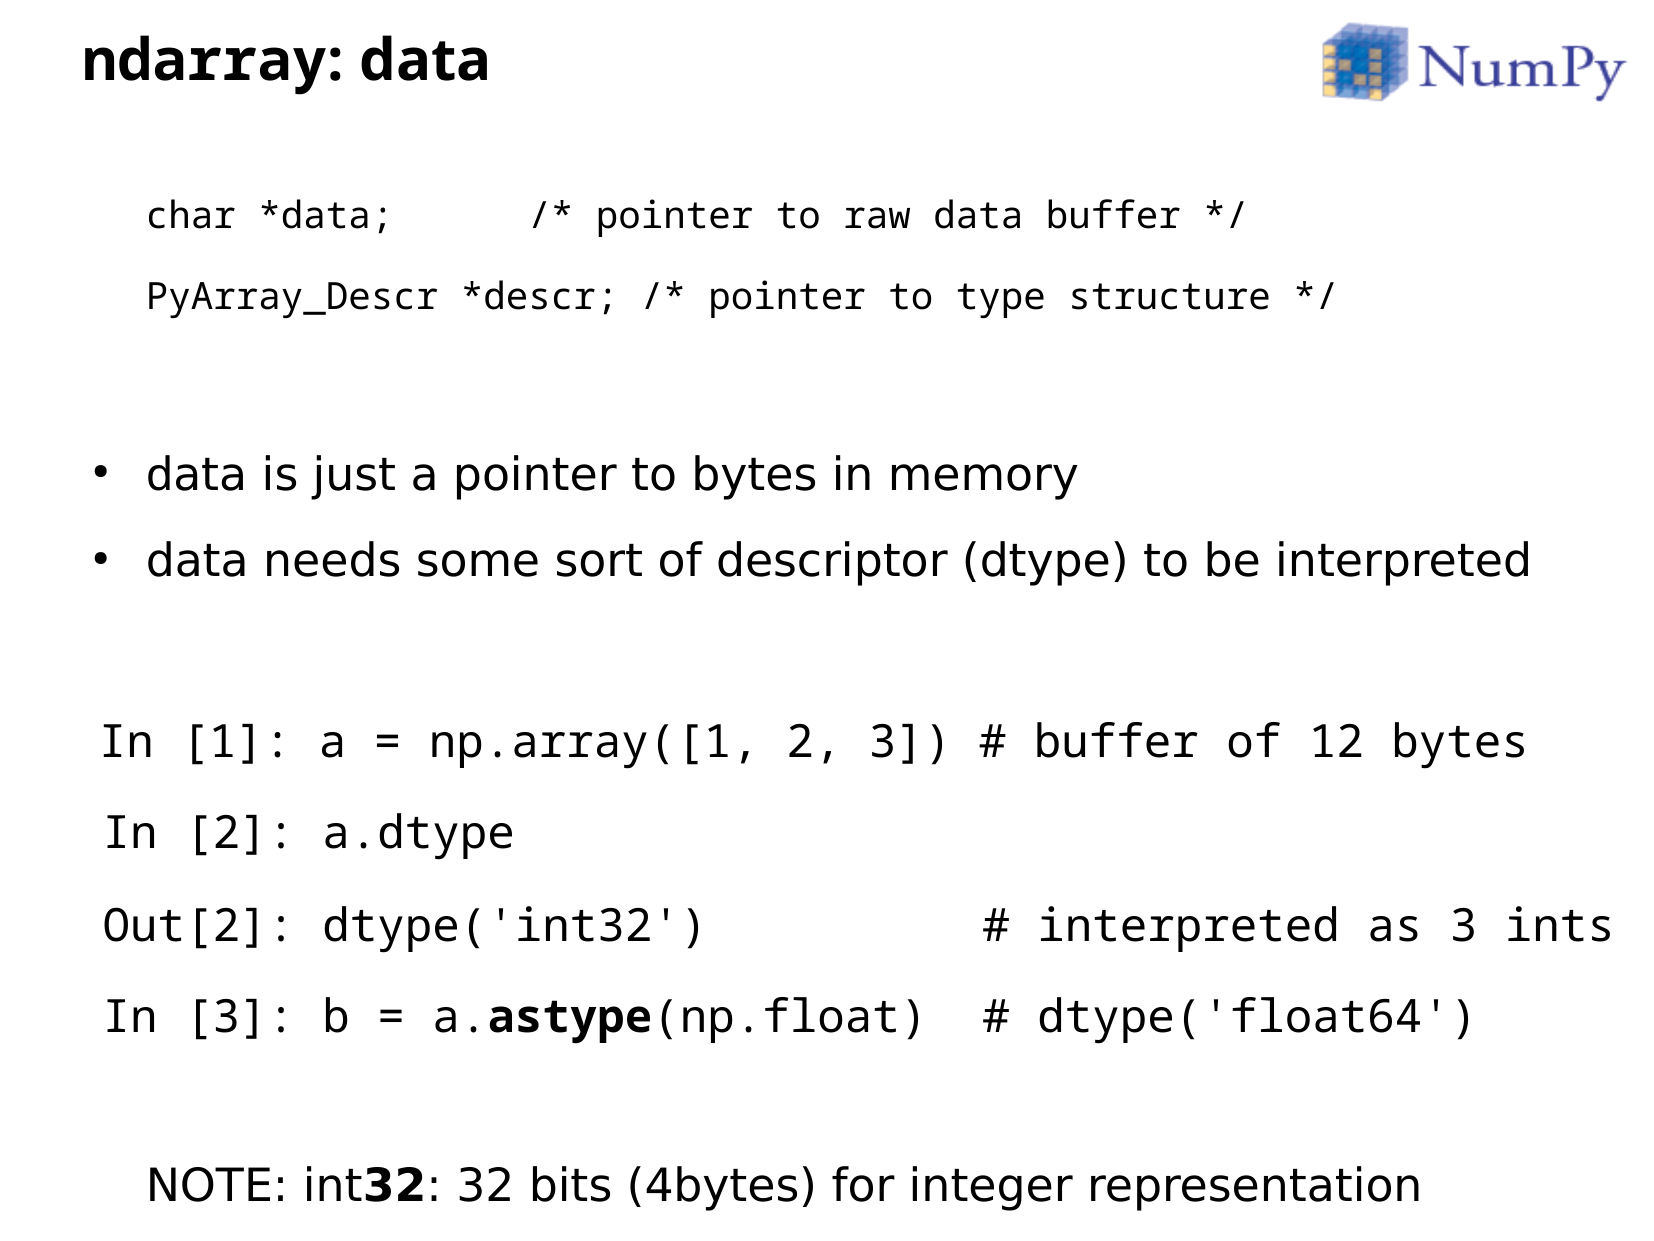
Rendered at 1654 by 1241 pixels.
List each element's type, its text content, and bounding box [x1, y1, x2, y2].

list char *data; /* pointer to raw data buffer */ PyArray_Descr *descr; /* pointer to type structure */ data is just a pointer to bytes in memory data needs some sort of descriptor (dtype) to be interpreted In [1]: a = np.array([1, 2, 3]) # buffer of 12 bytes In [2]: a.dtype Out[2]: dtype('int32') # interpreted as 3 ints In [3]: b = a.astype(np.float) # dtype('float64') NOTE: int32: 32 bits (4bytes) for integer representation [75, 188, 1618, 1201]
title ndarray: data [82, 3, 1571, 113]
picture [1302, 13, 1635, 113]
